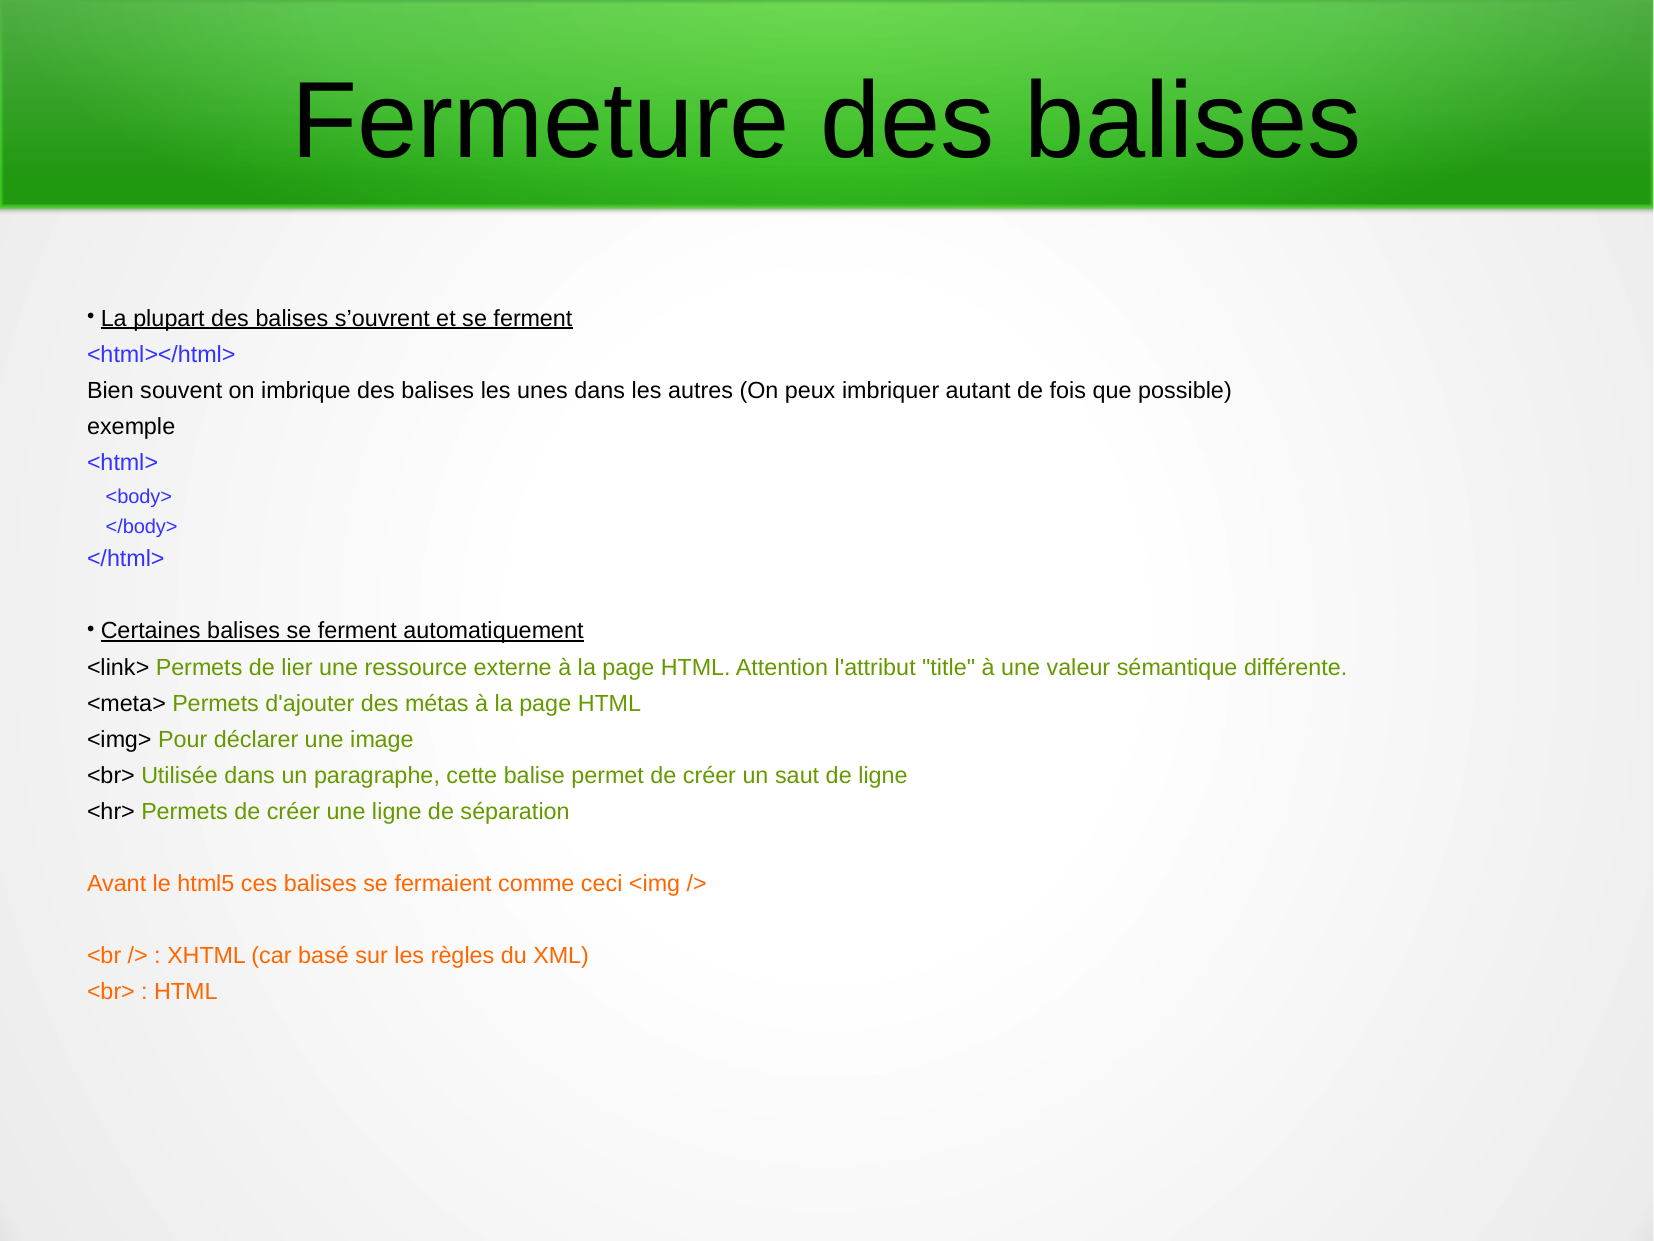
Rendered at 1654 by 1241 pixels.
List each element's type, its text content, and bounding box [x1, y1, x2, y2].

list La plupart des balises s’ouvrent et se ferment <html></html> Bien souvent on imbrique des balises les unes dans les autres (On peux imbriquer autant de fois que possible) exemple <html> <body> </body> </html> Certaines balises se ferment automatiquement <link> Permets de lier une ressource externe à la page HTML. Attention l'attribut "title" à une valeur sémantique différente. <meta> Permets d'ajouter des métas à la page HTML <img> Pour déclarer une image <br> Utilisée dans un paragraphe, cette balise permet de créer un saut de ligne <hr> Permets de créer une ligne de séparation Avant le html5 ces balises se fermaient comme ceci <img /> <br /> : XHTML (car basé sur les règles du XML) <br> : HTML [82, 299, 1571, 1019]
title Fermeture des balises [82, 47, 1571, 189]
picture [0, 0, 1654, 1241]
